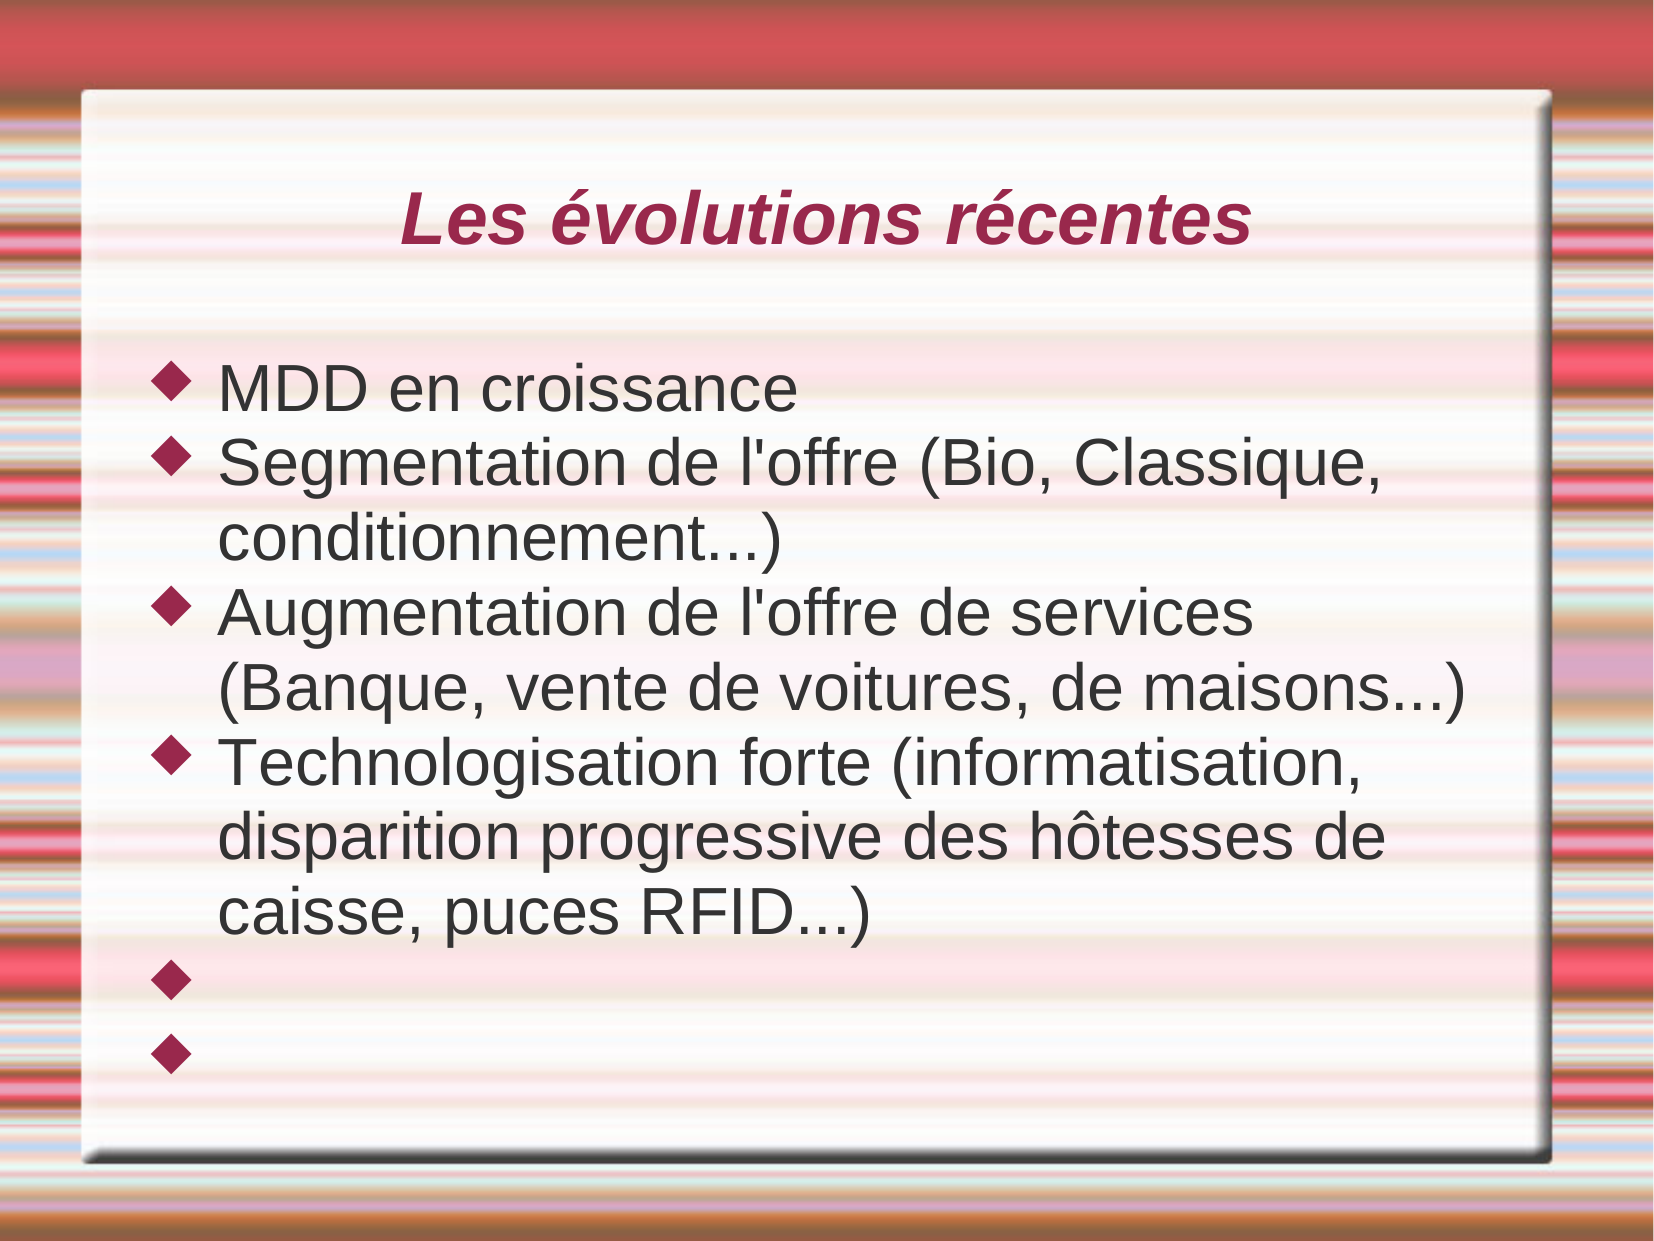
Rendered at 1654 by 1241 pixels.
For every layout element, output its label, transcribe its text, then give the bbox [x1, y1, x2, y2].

picture [0, 0, 1654, 1241]
title Les évolutions récentes [121, 114, 1534, 322]
list MDD en croissance Segmentation de l'offre (Bio, Classique, conditionnement...) Augmentation de l'offre de services (Banque, vente de voitures, de maisons...) Technologisation forte (informatisation, disparition progressive des hôtesses de caisse, puces RFID...) [134, 350, 1516, 1170]
